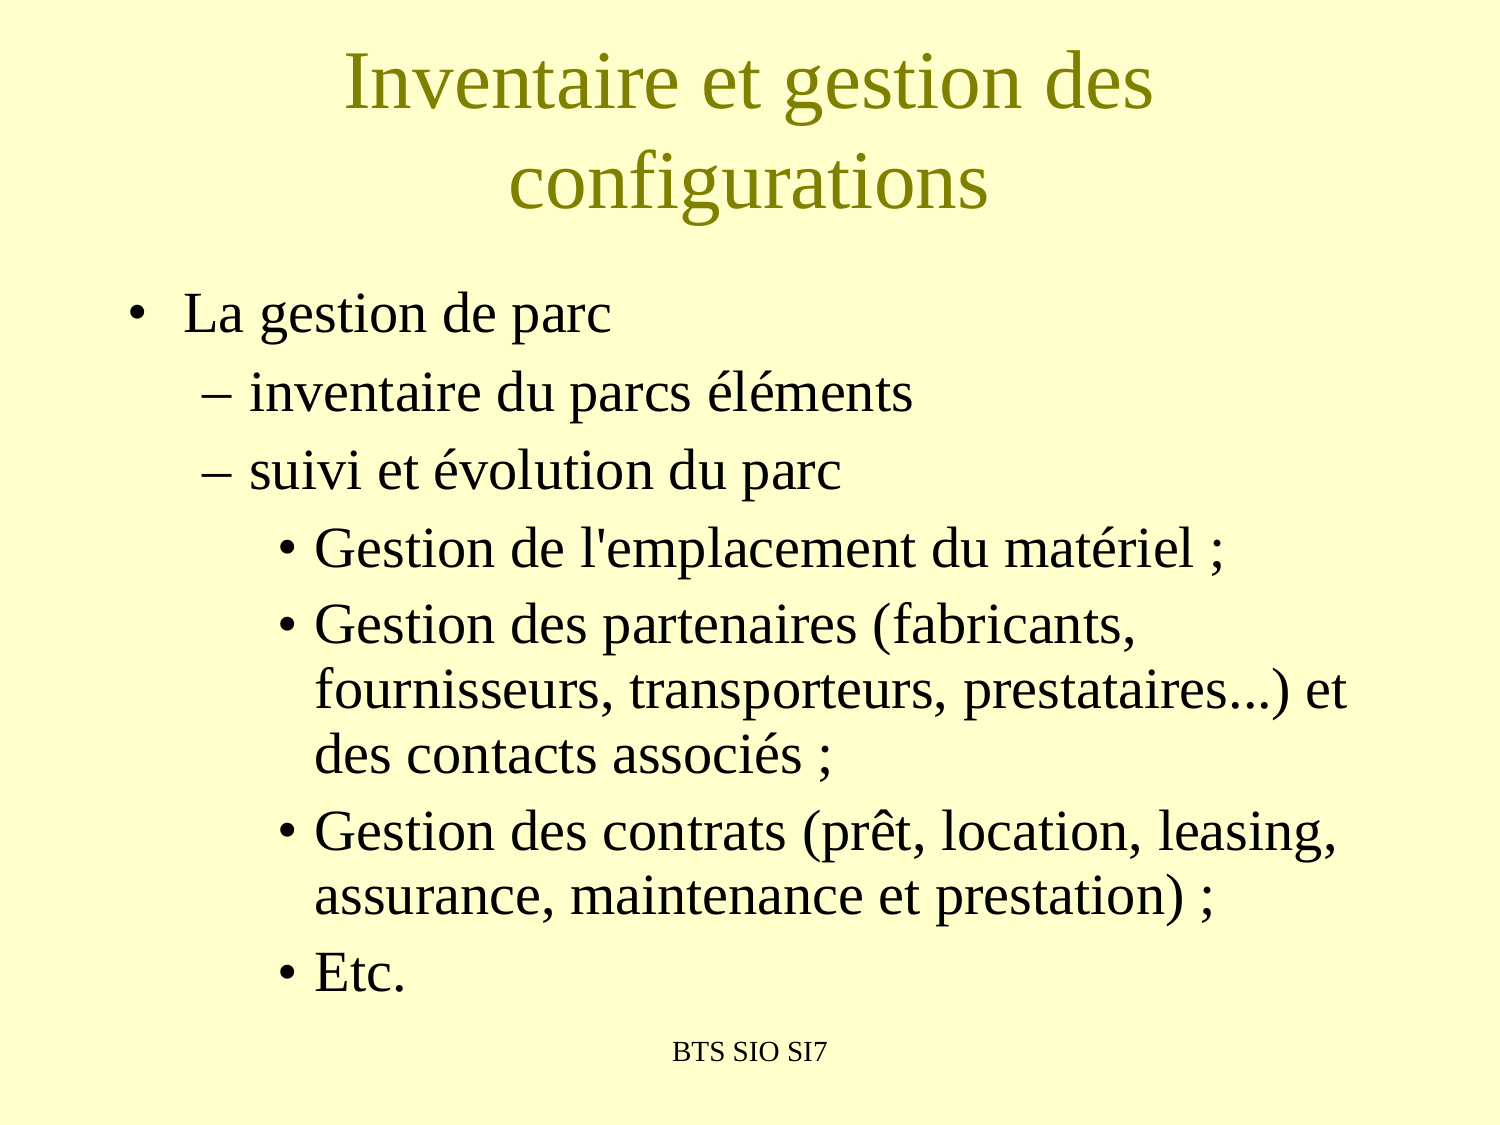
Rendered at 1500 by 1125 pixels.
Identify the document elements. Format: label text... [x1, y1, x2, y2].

text_box BTS SIO SI7 [512, 1028, 988, 1101]
list La gestion de parc inventaire du parcs éléments suivi et évolution du parc Gestion de l'emplacement du matériel ; Gestion des partenaires (fabricants, fournisseurs, transporteurs, prestataires...) et des contacts associés ; Gestion des contrats (prêt, location, leasing, assurance, maintenance et prestation) ; Etc. [112, 278, 1388, 1028]
